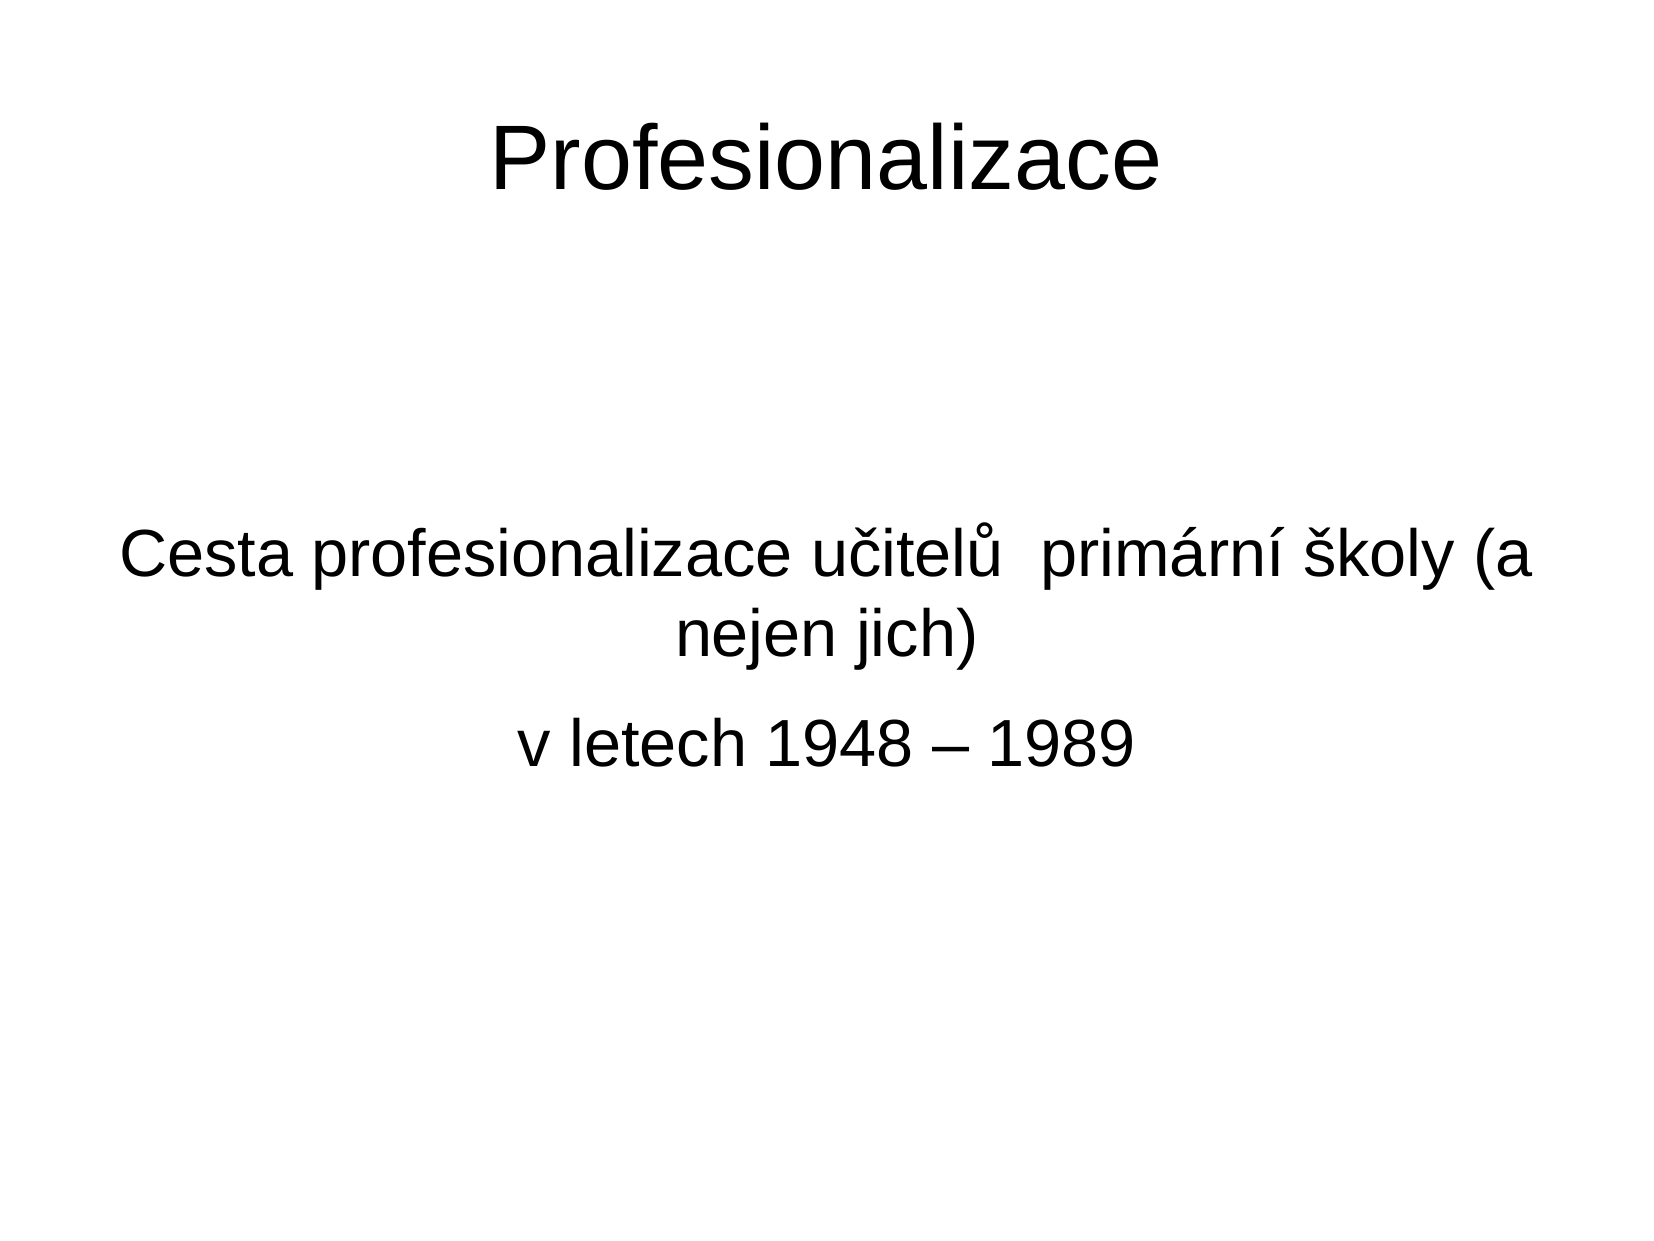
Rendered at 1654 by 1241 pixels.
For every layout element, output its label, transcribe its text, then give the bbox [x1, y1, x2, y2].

title Profesionalizace [82, 56, 1571, 250]
subtitle Cesta profesionalizace učitelů primární školy (a nejen jich) v letech 1948 – 1989 [82, 297, 1571, 1102]
